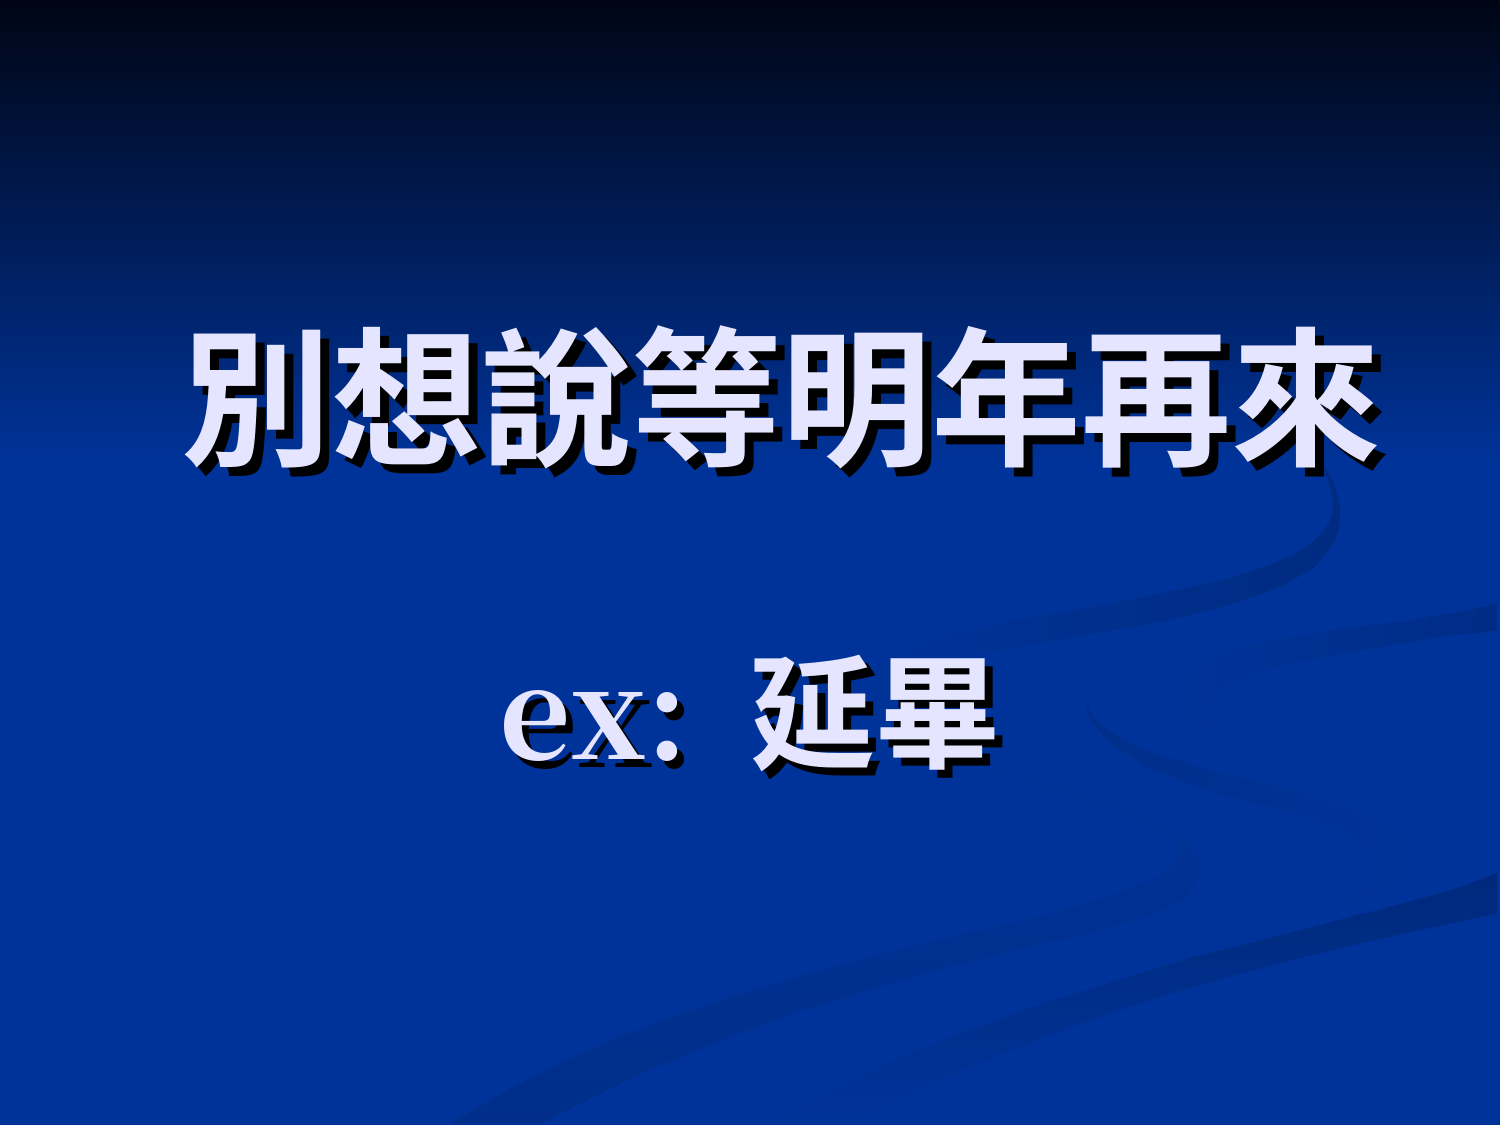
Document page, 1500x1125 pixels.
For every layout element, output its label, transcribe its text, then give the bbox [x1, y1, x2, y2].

text_box 別想說等明年再來 ex: 延畢 [0, 290, 1500, 799]
